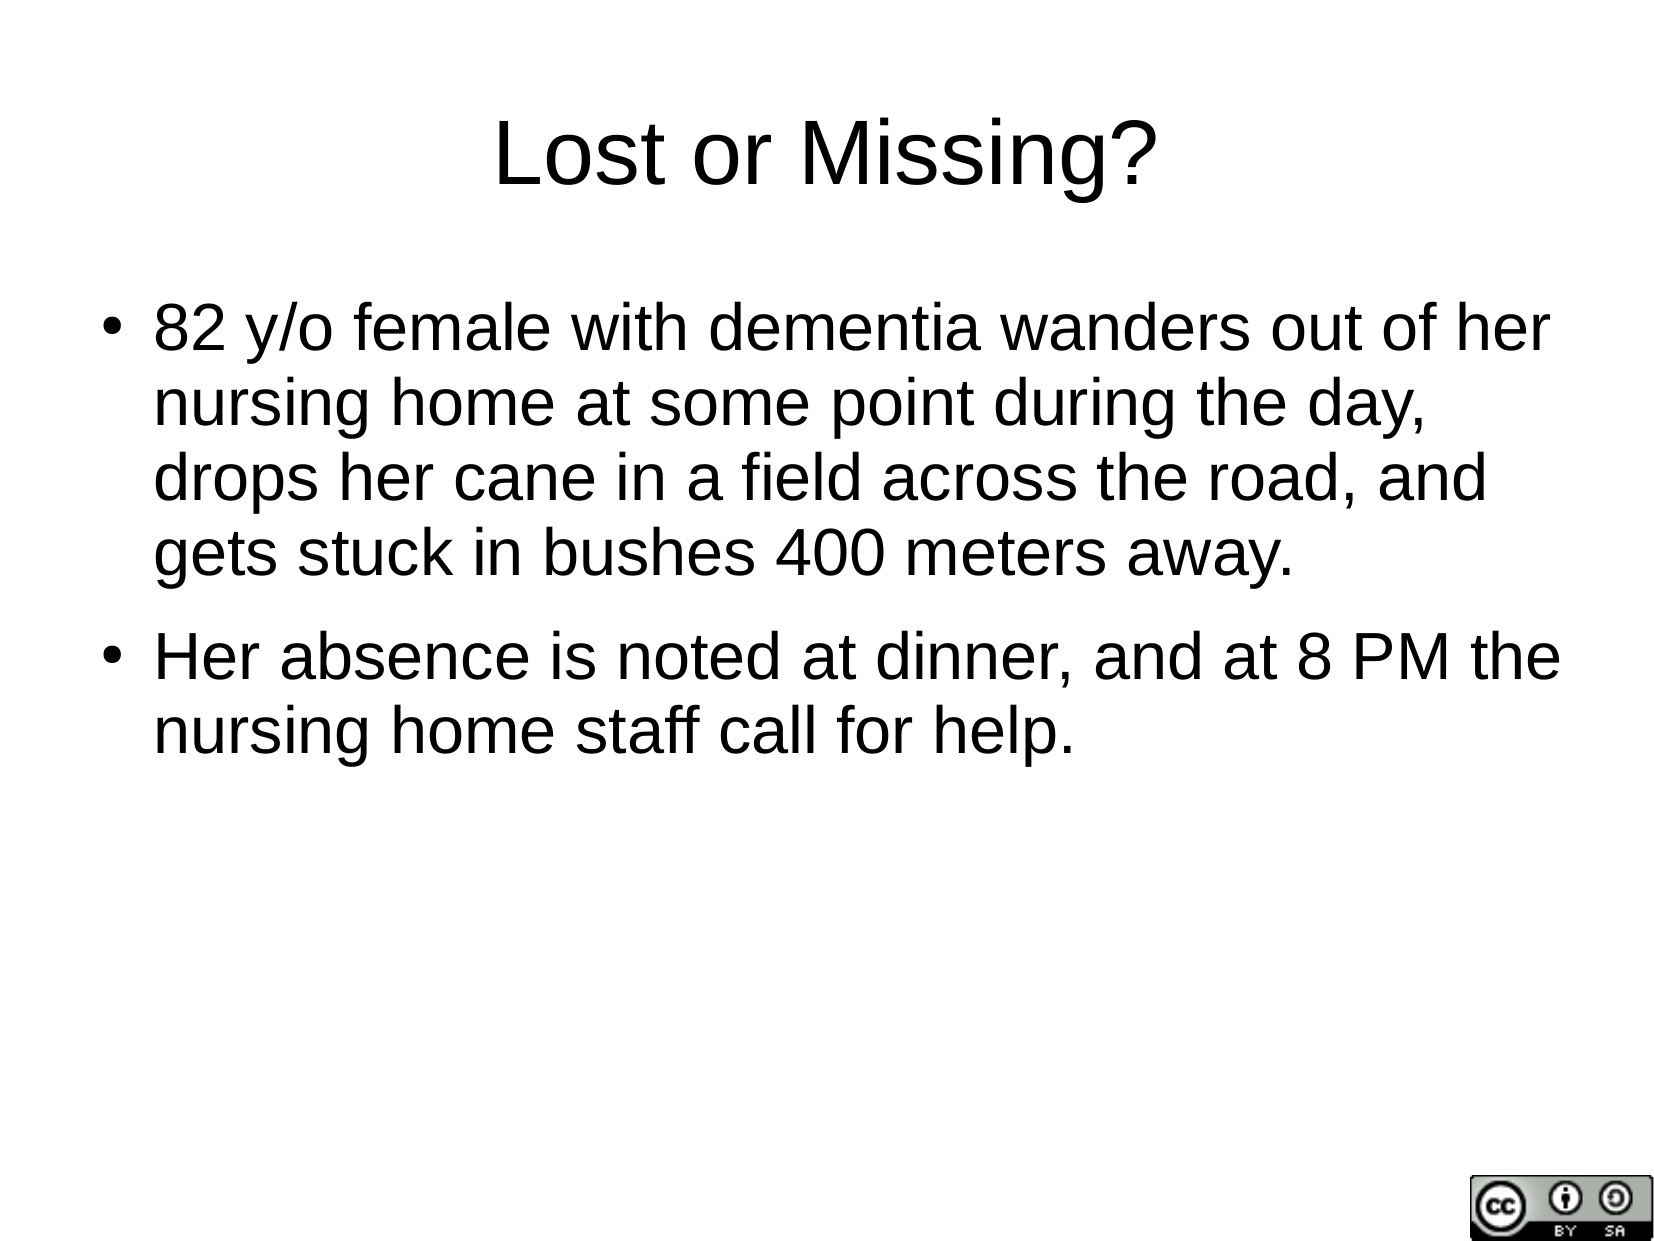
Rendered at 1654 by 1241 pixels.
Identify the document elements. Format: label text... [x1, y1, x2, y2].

title Lost or Missing? [82, 49, 1571, 257]
list 82 y/o female with dementia wanders out of her nursing home at some point during the day, drops her cane in a field across the road, and gets stuck in bushes 400 meters away. Her absence is noted at dinner, and at 8 PM the nursing home staff call for help. [82, 290, 1571, 1010]
picture [1470, 1175, 1654, 1241]
